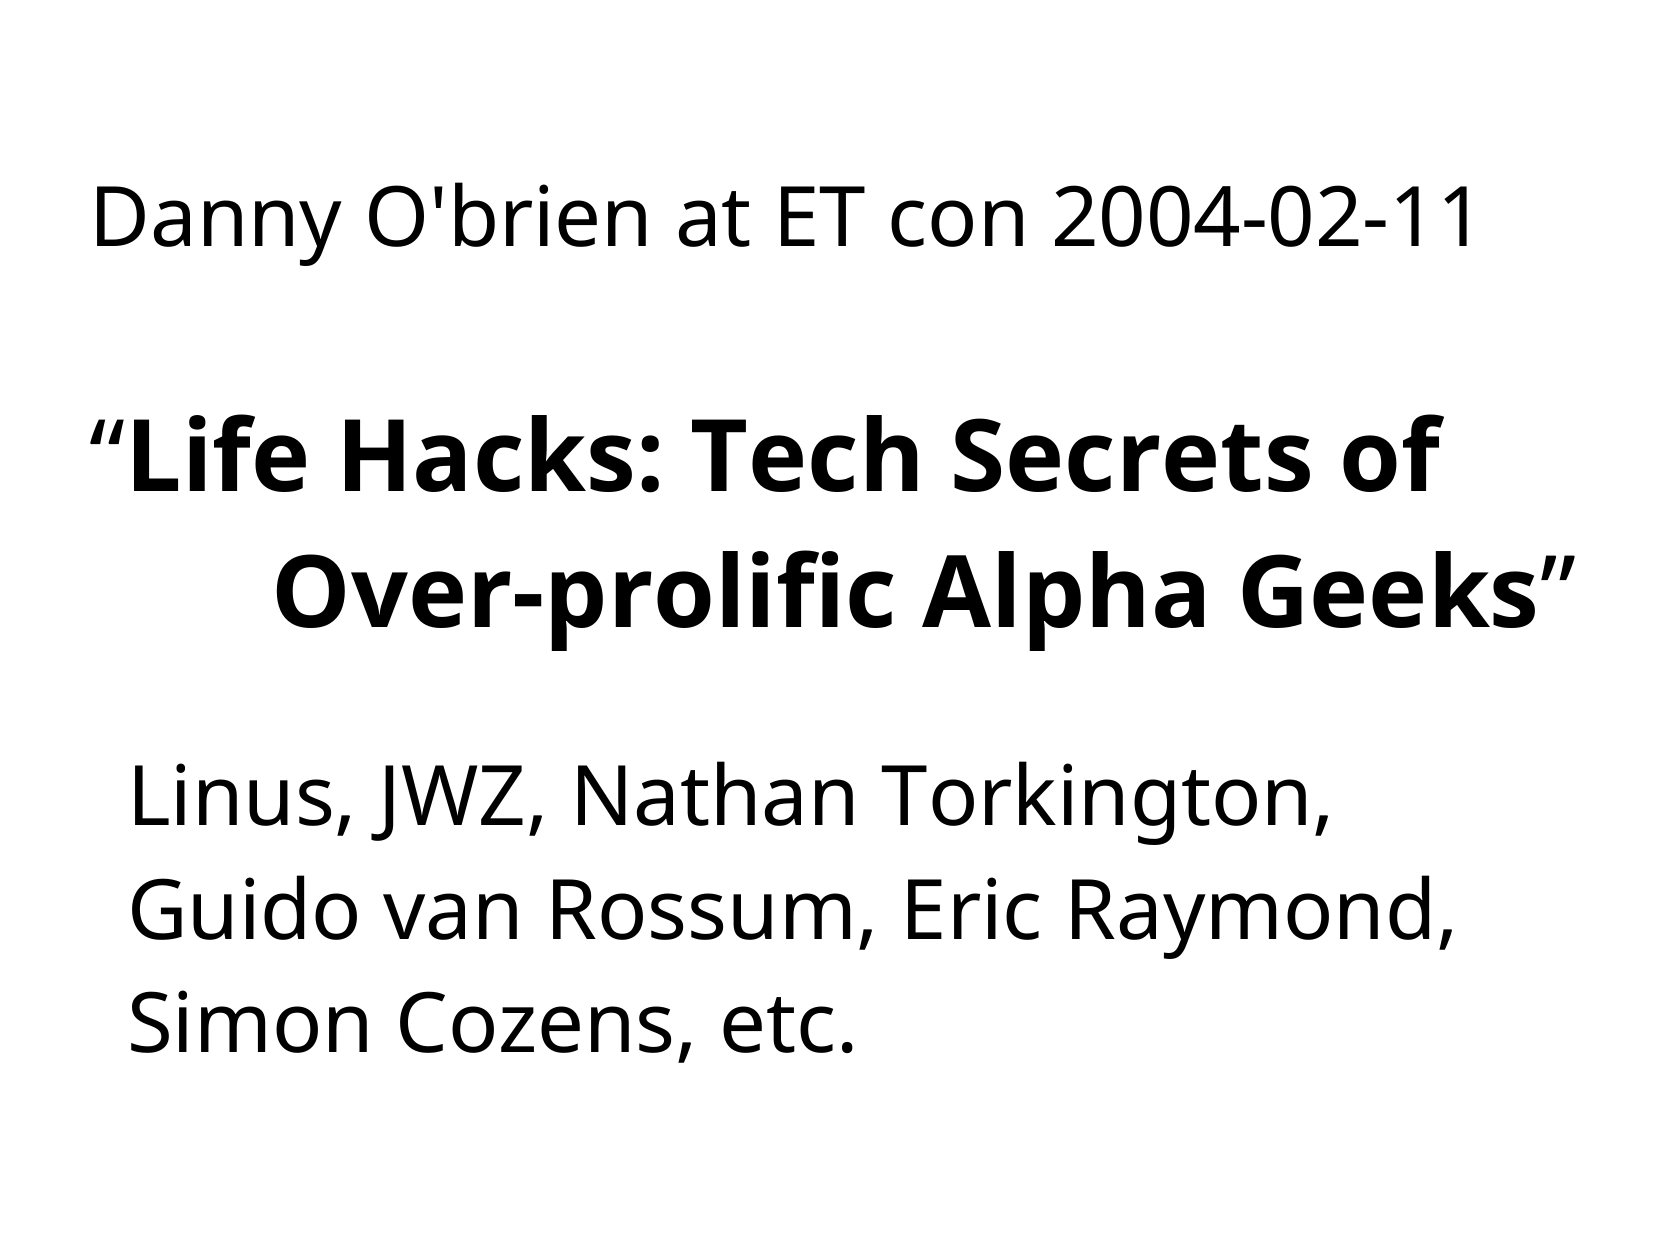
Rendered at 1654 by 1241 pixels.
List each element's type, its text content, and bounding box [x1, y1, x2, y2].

text_box Danny O'brien at ET con 2004-02-11 “Life Hacks: Tech Secrets of Over-prolific Alpha Geeks” [75, 150, 1613, 785]
text_box Linus, JWZ, Nathan Torkington, Guido van Rossum, Eric Raymond, Simon Cozens, etc. [112, 729, 1431, 1035]
